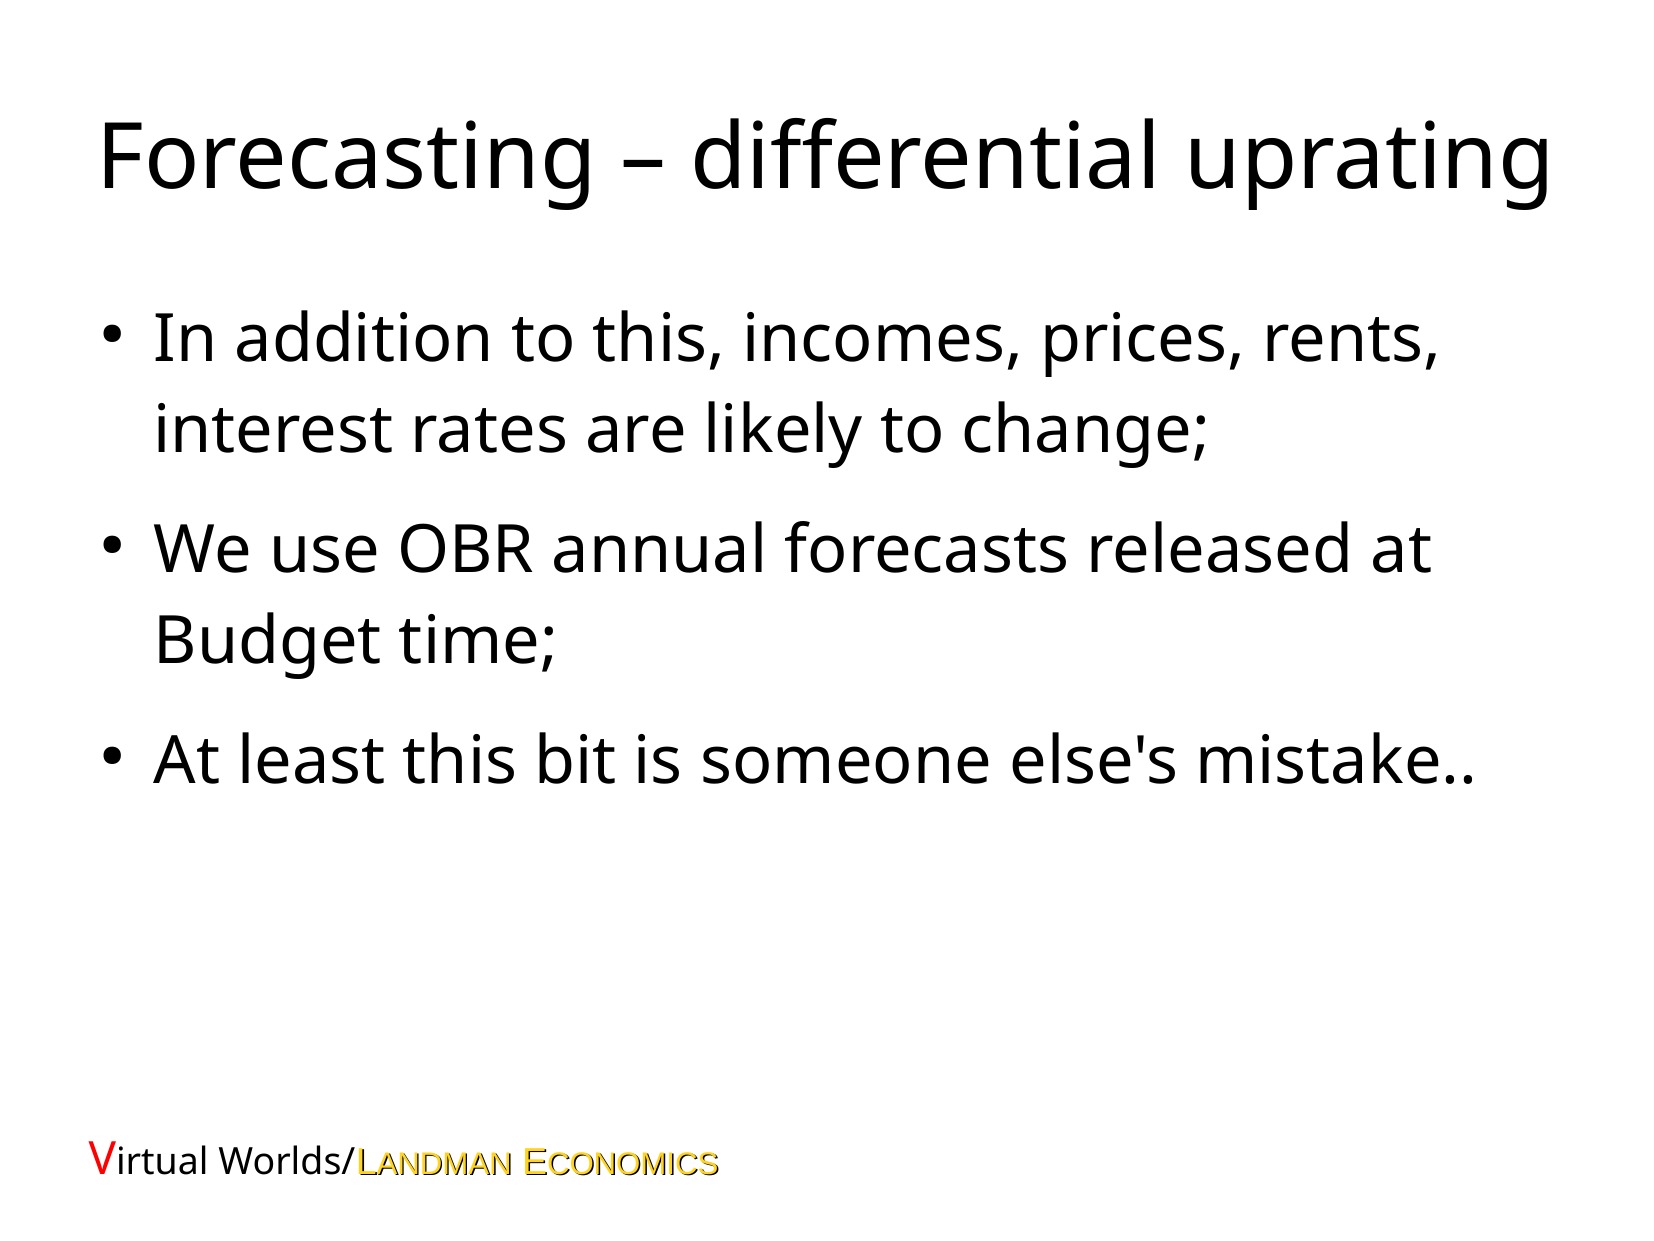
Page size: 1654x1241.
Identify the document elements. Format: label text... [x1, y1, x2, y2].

list In addition to this, incomes, prices, rents, interest rates are likely to change; We use OBR annual forecasts released at Budget time; At least this bit is someone else's mistake.. [82, 290, 1571, 1010]
title Forecasting – differential uprating [82, 49, 1571, 257]
